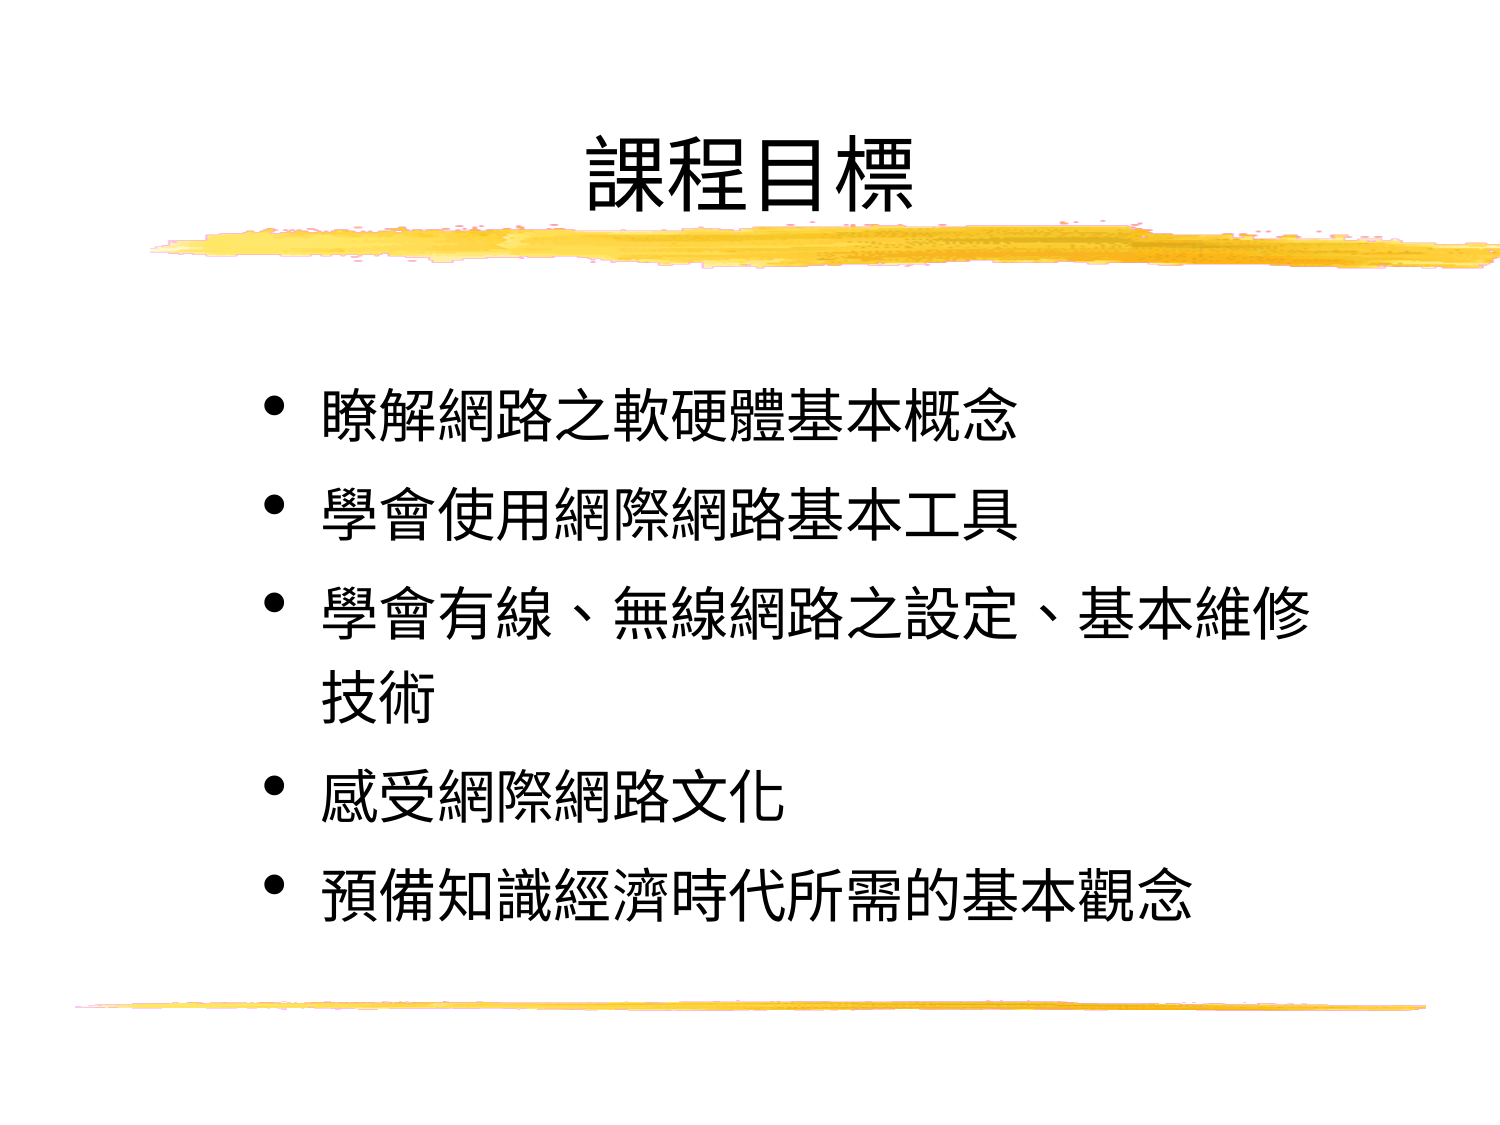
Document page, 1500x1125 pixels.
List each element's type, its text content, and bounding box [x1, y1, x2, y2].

title 課程目標 [112, 49, 1388, 238]
picture [75, 999, 1426, 1013]
list 瞭解網路之軟硬體基本概念 學會使用網際網路基本工具 學會有線、無線網路之設定、基本維修技術 感受網際網路文化 預備知識經濟時代所需的基本觀念 [249, 362, 1363, 888]
picture [150, 215, 1500, 279]
